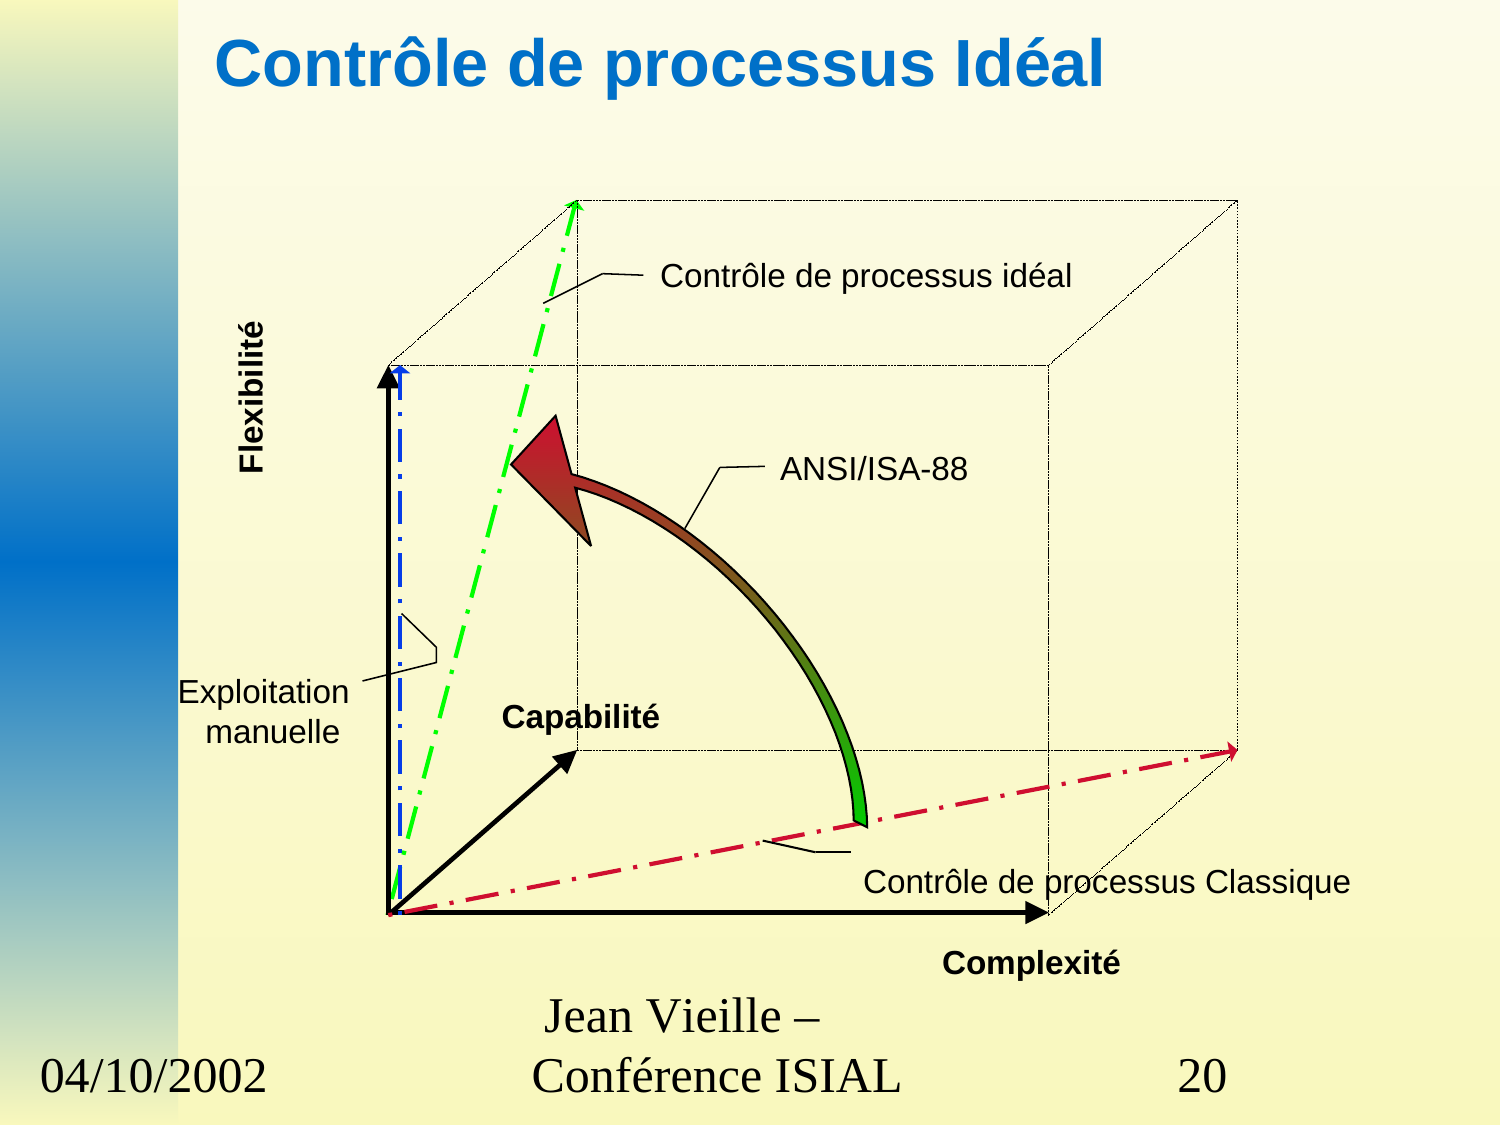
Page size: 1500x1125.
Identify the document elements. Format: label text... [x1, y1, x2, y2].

text_box Complexité [837, 933, 1226, 1026]
title Contrôle de processus Idéal [199, 12, 1466, 201]
text_box ANSI/ISA-88 [780, 440, 1000, 488]
text_box Exploitation manuelle [107, 662, 350, 763]
text_box Flexibilité [125, 362, 389, 433]
text_box [511, 415, 868, 828]
text_box Contrôle de processus idéal [660, 246, 1112, 325]
text_box Capabilité [391, 687, 776, 780]
text_box Contrôle de processus Classique [863, 852, 1400, 952]
